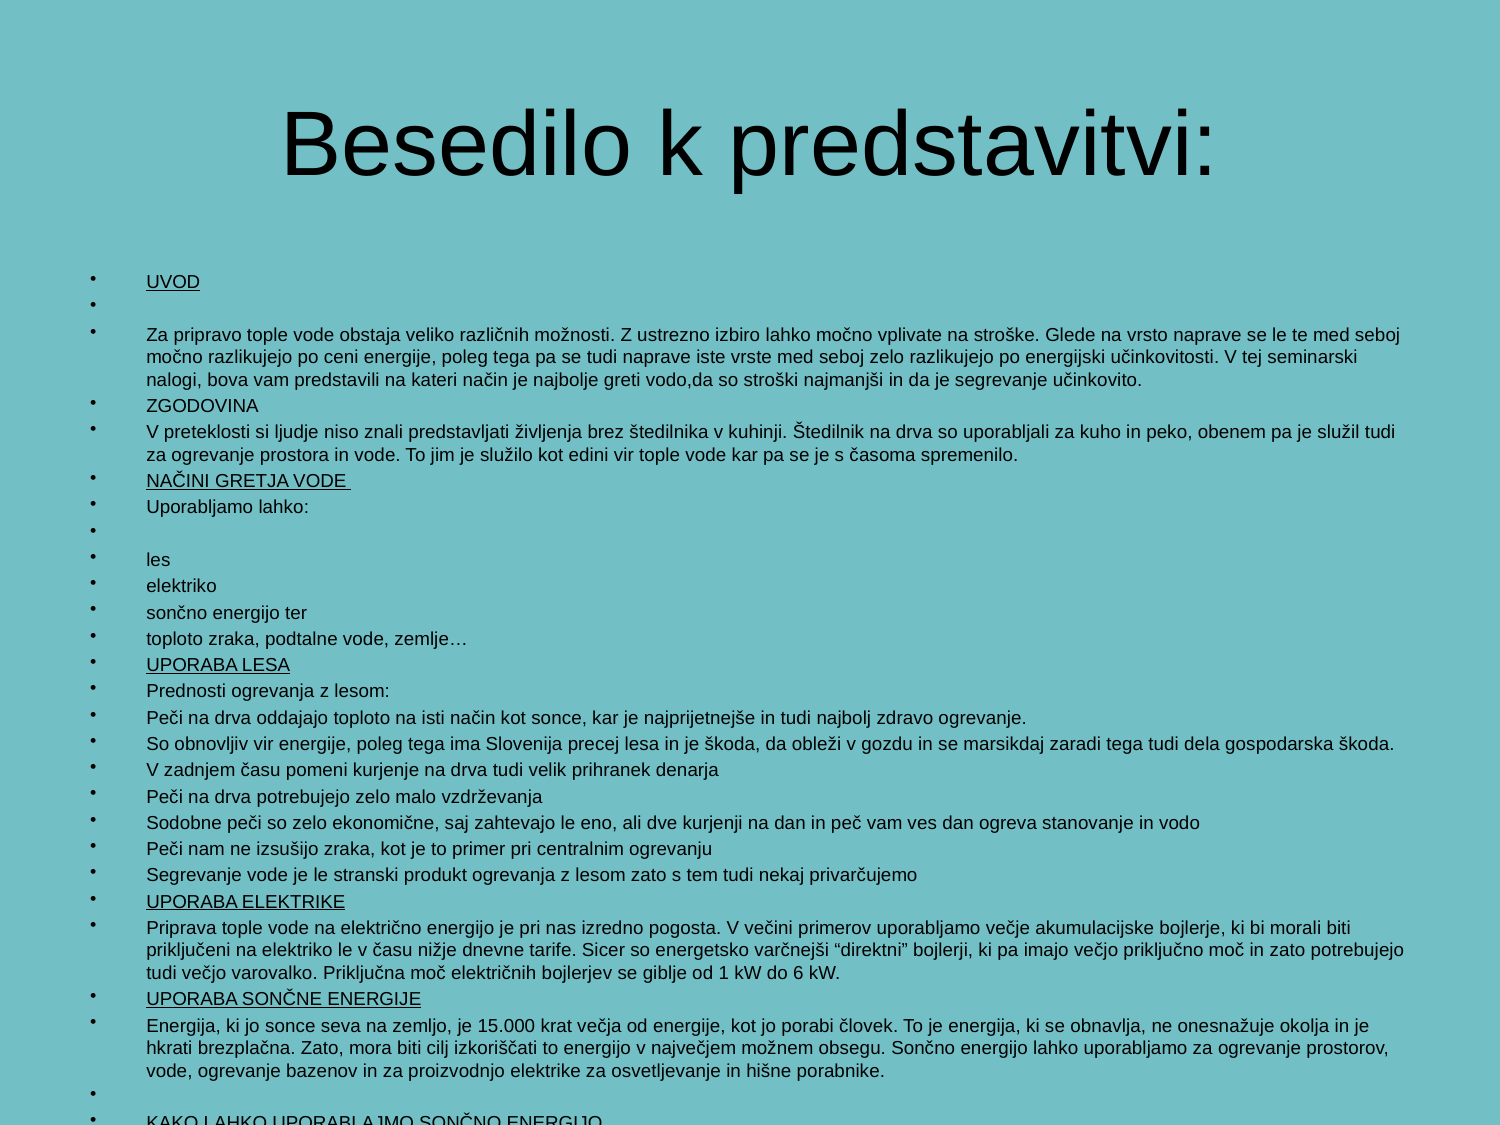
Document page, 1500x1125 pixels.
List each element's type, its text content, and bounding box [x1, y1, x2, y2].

list UVOD Za pripravo tople vode obstaja veliko različnih možnosti. Z ustrezno izbiro lahko močno vplivate na stroške. Glede na vrsto naprave se le te med seboj močno razlikujejo po ceni energije, poleg tega pa se tudi naprave iste vrste med seboj zelo razlikujejo po energijski učinkovitosti. V tej seminarski nalogi, bova vam predstavili na kateri način je najbolje greti vodo,da so stroški najmanjši in da je segrevanje učinkovito. ZGODOVINA V preteklosti si ljudje niso znali predstavljati življenja brez štedilnika v kuhinji. Štedilnik na drva so uporabljali za kuho in peko, obenem pa je služil tudi za ogrevanje prostora in vode. To jim je služilo kot edini vir tople vode kar pa se je s časoma spremenilo. NAČINI GRETJA VODE Uporabljamo lahko: les elektriko sončno energijo ter toploto zraka, podtalne vode, zemlje… UPORABA LESA Prednosti ogrevanja z lesom: Peči na drva oddajajo toploto na isti način kot sonce, kar je najprijetnejše in tudi najbolj zdravo ogrevanje. So obnovljiv vir energije, poleg tega ima Slovenija precej lesa in je škoda, da obleži v gozdu in se marsikdaj zaradi tega tudi dela gospodarska škoda. V zadnjem času pomeni kurjenje na drva tudi velik prihranek denarja Peči na drva potrebujejo zelo malo vzdrževanja Sodobne peči so zelo ekonomične, saj zahtevajo le eno, ali dve kurjenji na dan in peč vam ves dan ogreva stanovanje in vodo Peči nam ne izsušijo zraka, kot je to primer pri centralnim ogrevanju Segrevanje vode je le stranski produkt ogrevanja z lesom zato s tem tudi nekaj privarčujemo UPORABA ELEKTRIKE Priprava tople vode na električno energijo je pri nas izredno pogosta. V večini primerov uporabljamo večje akumulacijske bojlerje, ki bi morali biti priključeni na elektriko le v času nižje dnevne tarife. Sicer so energetsko varčnejši “direktni” bojlerji, ki pa imajo večjo priključno moč in zato potrebujejo tudi večjo varovalko. Priključna moč električnih bojlerjev se giblje od 1 kW do 6 kW. UPORABA SONČNE ENERGIJE Energija, ki jo sonce seva na zemljo, je 15.000 krat večja od energije, kot jo porabi človek. To je energija, ki se obnavlja, ne onesnažuje okolja in je hkrati brezplačna. Zato, mora biti cilj izkoriščati to energijo v največjem možnem obsegu. Sončno energijo lahko uporabljamo za ogrevanje prostorov, vode, ogrevanje bazenov in za proizvodnjo elektrike za osvetljevanje in hišne porabnike. KAKO LAHKO UPORABLAJMO SONČNO ENERGIJO Da bi sonce lahko čim boljše izkoriščali moremo vedeti zakaj, kako in kje bomo to energijo pridobivali in jo uporabljali, ker za razliko od kovencionalnih goriv/virov, ki smo jih navajeni, z sončno energijo nismo oskrbovani preko žic ali pipe. Vedeti moramo koliko energije potrebujemo in koliko sonca nam je na razpolago. Količina sončne energije je odvisna od letnega časa in lokacije. Načini izkoriščanja sončne energije: Pasivne solarne zgradbe Aktivni solarni sistemi: Sončni kolektorji Sončne celice Toplotne črpalke Toplotna črpalka je naprava, ki izrablja toploto iz okolja in jo pretvarja v toploto za segrevanje zgradb in sanitarne vode. S toplotno črpalko lahko izkoriščamo toplotno energijo iz zunanjega zraka in iz toplote površinske zemlje. Prednosti ogrevanja s pomočjo toplotne črpalke: izraba naravnih virov energije, ki ne onesnažujejo okolja večji izkoristek energije (50-80% več kot ostale tehnike ogrevanja) nižji stroški. STANJE V SLOVENIJI Celoten potencial sončnega sevanja za Slovenijo je nad 300-krat več kot znaša raba energije. Danes izkoriščamo le približno 3 % ocenjenega tehničnega potenciala. V zimskem čadu, ko je potreba po ogrevalni energiji največja, dobimo pa žal le približno 10-15 % celotne letne količine sončne energije. SONČNI KOLEKTORJI Ogrevanje sanitarne vode s sončnimi kolektorji je dokaj razširjeno. Srce sončnih kolektorjev je črna površina, ki pretvarja sončno energijo v toploto. To toploto se potem prenese za takojšno ogrevanje ali se jo shrani za kasnejšo uporabo. Za prenašanje se uporablja voda, antifriz ali včasih tudi zrak. Pri postaviti kolektorjev moramo upoštevati namen njihove uporabe: ogrevanje sanitarne vode ali ogrevanje objekta. Ogrevanje sanitarne vode je potrebno vse leto, zato glede na namen uporabe določimo usmeritev in kot postavitve kolektorjev tako, da izkoristimo največ brezplačne energije. Poleti je energija sonca največja, tako lahko sanitarno vodo ogrevamo s praktično samo sončno energijo. Pozimi je sončne energije manj, vendar lahko v primerno zasnovanem sistemu kljub temu prispeva doberšen delež k ogrevanju sanitarne vode. Ogrevanje sanitarne vode Sistemi ogrevanja sanitarne vode so v Sloveniji precej razširjeni in poznani. Pri načrtovanju sistema upoštevamo število oseb v gospodinjstvu in njihove navade. Kot osnovno vodilo pri načrtovanju lahko služijo naslednji podatki: dnevna poraba tople vode prb. 50 litrov na osebo, površina kolektorja vsaj 1,5 m2 na osebo in velikost bojlerja. Ne glede na število oseb gospodinjstva pa naj bi kolektorski sistem ne imel manj od 6 m2 absorbcijskih površin, volumen bojlerja pa naj bi bil minimalno 300 litrov. Sončne celice Ravno tako kot sončni korektorji, spreminjajo sončno svetlobo v toploto tudi sončne celice. Te spreminjajo energijo svetlobe direktno v elektriko. Narejene so iz silicija.. Elektriko proizvajajo dokler na njih seva sončna svetloba, skoraj ne potrebujejo vzdrževanja, ne onesnažujejo in ne povzročajo hrupa, zato je proizvajanje elektrike na ta način najčistejše in najbolj varno. Sončne celice so najrazličnejših velikosti. Te majhne celice nato povežejo skupaj v module in naprej še v velike površine, da dosežejo večje napetosti in moči. Toplotna črpalka Princip delovanja toplotne črpalke je enostaven in ga že dolgo uporabljamo pri hladilnih napravah. V toplotni črpalki se nahaja uparjajoča snov, ki okolici odvzema toplotno energijo in jo med kondenzacijo oddaja drugemu mediju. Kot toplotni vir lahko toplotna črpalka izkorišča toploto okoliškega zraka, talne in površinske vode, zemlje in drugih medijev. Toplotne črpalke lahko uporabljamo tako za pripravo tople vode kot tudi za ogrevanje objekta, samostojno ali v kombinaciji z ostalimi sistemi. Največkrat imajo vgrajen tudi električni grelnik, s katerim lahko po potrebi dogrevamo vodo. Najbolj razširjen je sistem zrak, ki segreva vodo oz. Toplotna črpalka hladi prostor v katerem je in z tistim toplim zrakom segreva vodo. Na ta način lahko ogrevamo vodo skozi vse leto, predvsem učinkovita pa je uporaba v poletnih mesecih, ko lahko na ta način hladimo prostor. Z uporabo toplotnih črpalk lahko zmanjšamo porabo energije za pripravo tople vode do 2/3, z ustreznim delovanjem, v času nižje tarife električne energije pa je lahko prihranek še večji. Slabost sistema je odvisnost delovanja od električne energije. ZAKLJUČEK Dejstvo je da v današnjih dneh pokurimo vse preveč fosilnih goriv, ki pa zelo slabo vplivajo na okolje, ko pa lahko pridobivamo toplo vodo tudi na okolju prijaznejši način. Da bi naš planet obvarovali pred nadaljnjim uničevanjem, je treba naš način pridobivanja energije prilagoditi naravnemu ritmu zemlje in njenim ekosistemom. Poslušajmo bitje srca narave! [75, 262, 1425, 1005]
title Besedilo k predstavitvi: [75, 45, 1425, 233]
